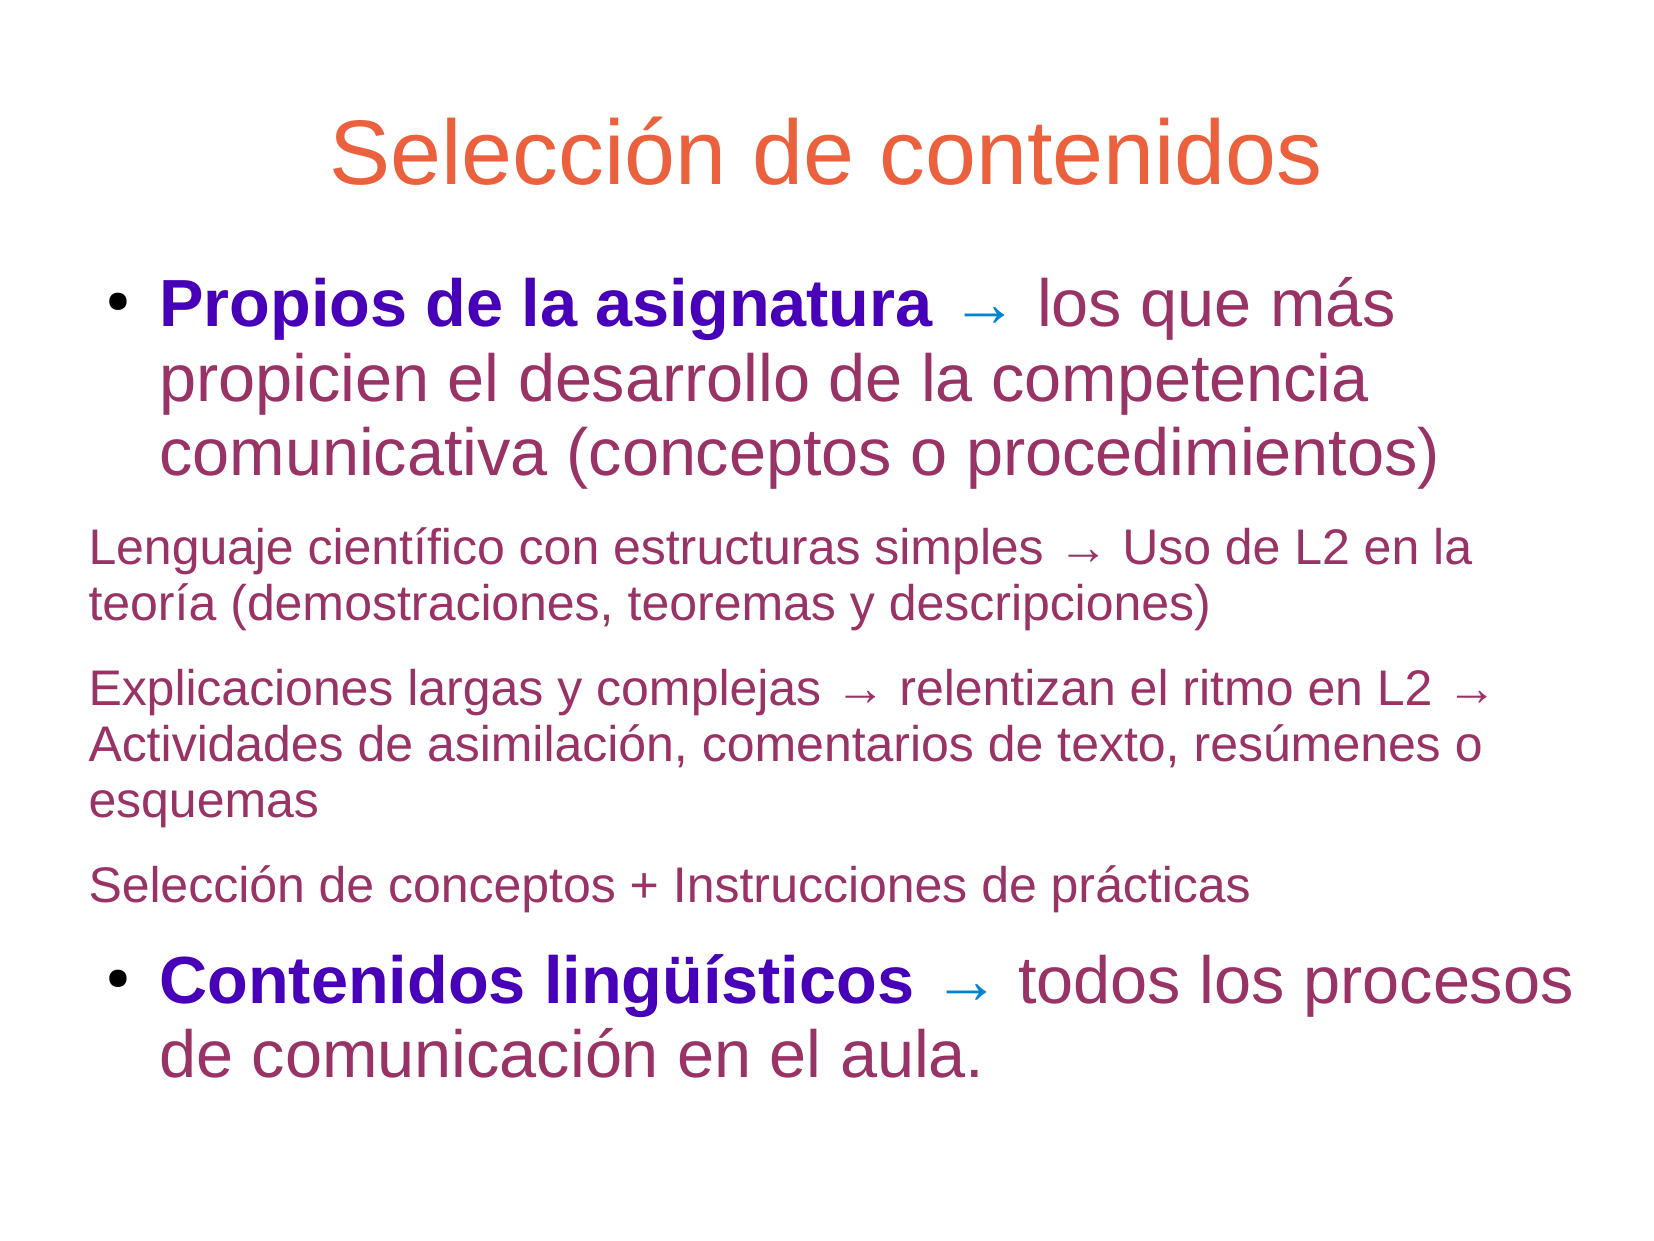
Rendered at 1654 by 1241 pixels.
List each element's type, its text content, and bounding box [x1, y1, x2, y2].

list Propios de la asignatura → los que más propicien el desarrollo de la competencia comunicativa (conceptos o procedimientos) Lenguaje científico con estructuras simples → Uso de L2 en la teoría (demostraciones, teoremas y descripciones) Explicaciones largas y complejas → relentizan el ritmo en L2 → Actividades de asimilación, comentarios de texto, resúmenes o esquemas Selección de conceptos + Instrucciones de prácticas Contenidos lingüísticos → todos los procesos de comunicación en el aula. [88, 265, 1577, 1093]
title Selección de contenidos [82, 56, 1571, 250]
